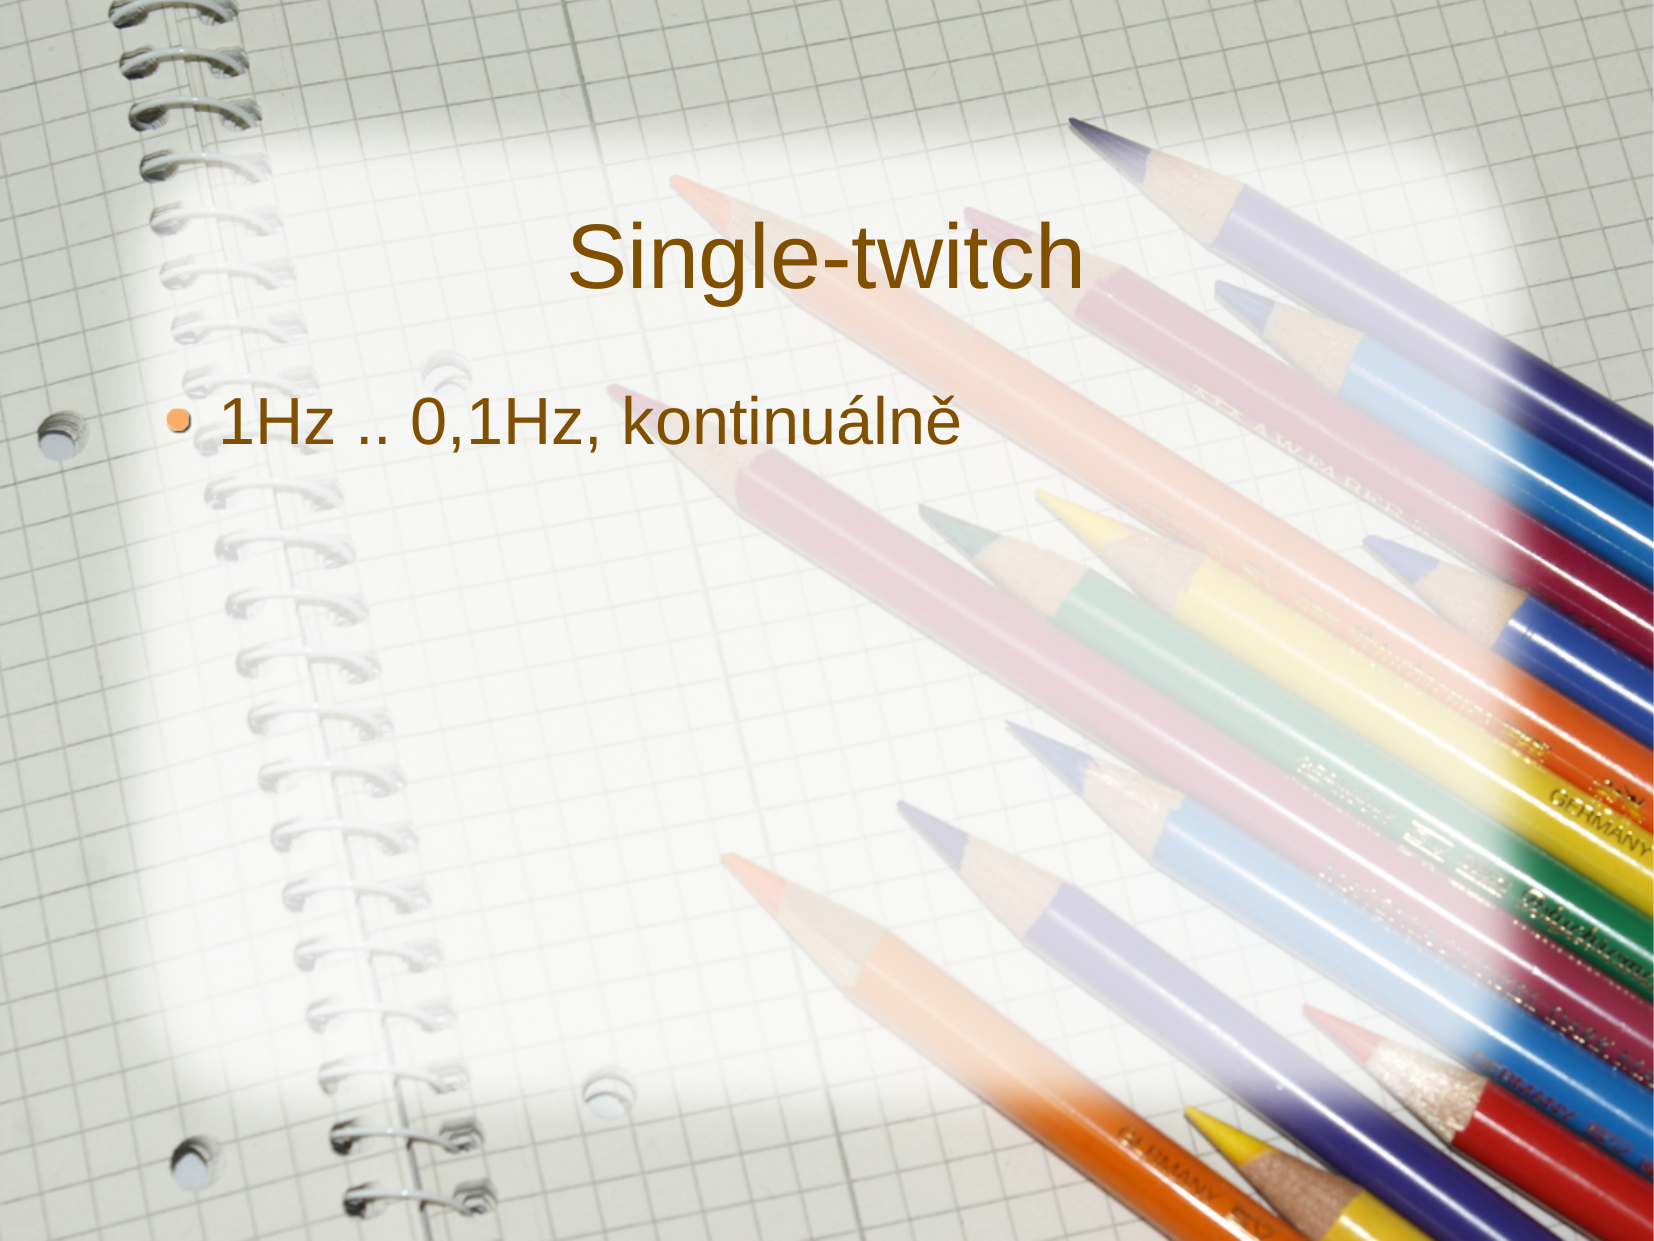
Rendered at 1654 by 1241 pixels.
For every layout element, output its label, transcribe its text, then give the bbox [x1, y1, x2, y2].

title Single-twitch [147, 160, 1506, 353]
picture [0, 0, 1654, 1241]
list 1Hz .. 0,1Hz, kontinuálně [147, 383, 1506, 1078]
